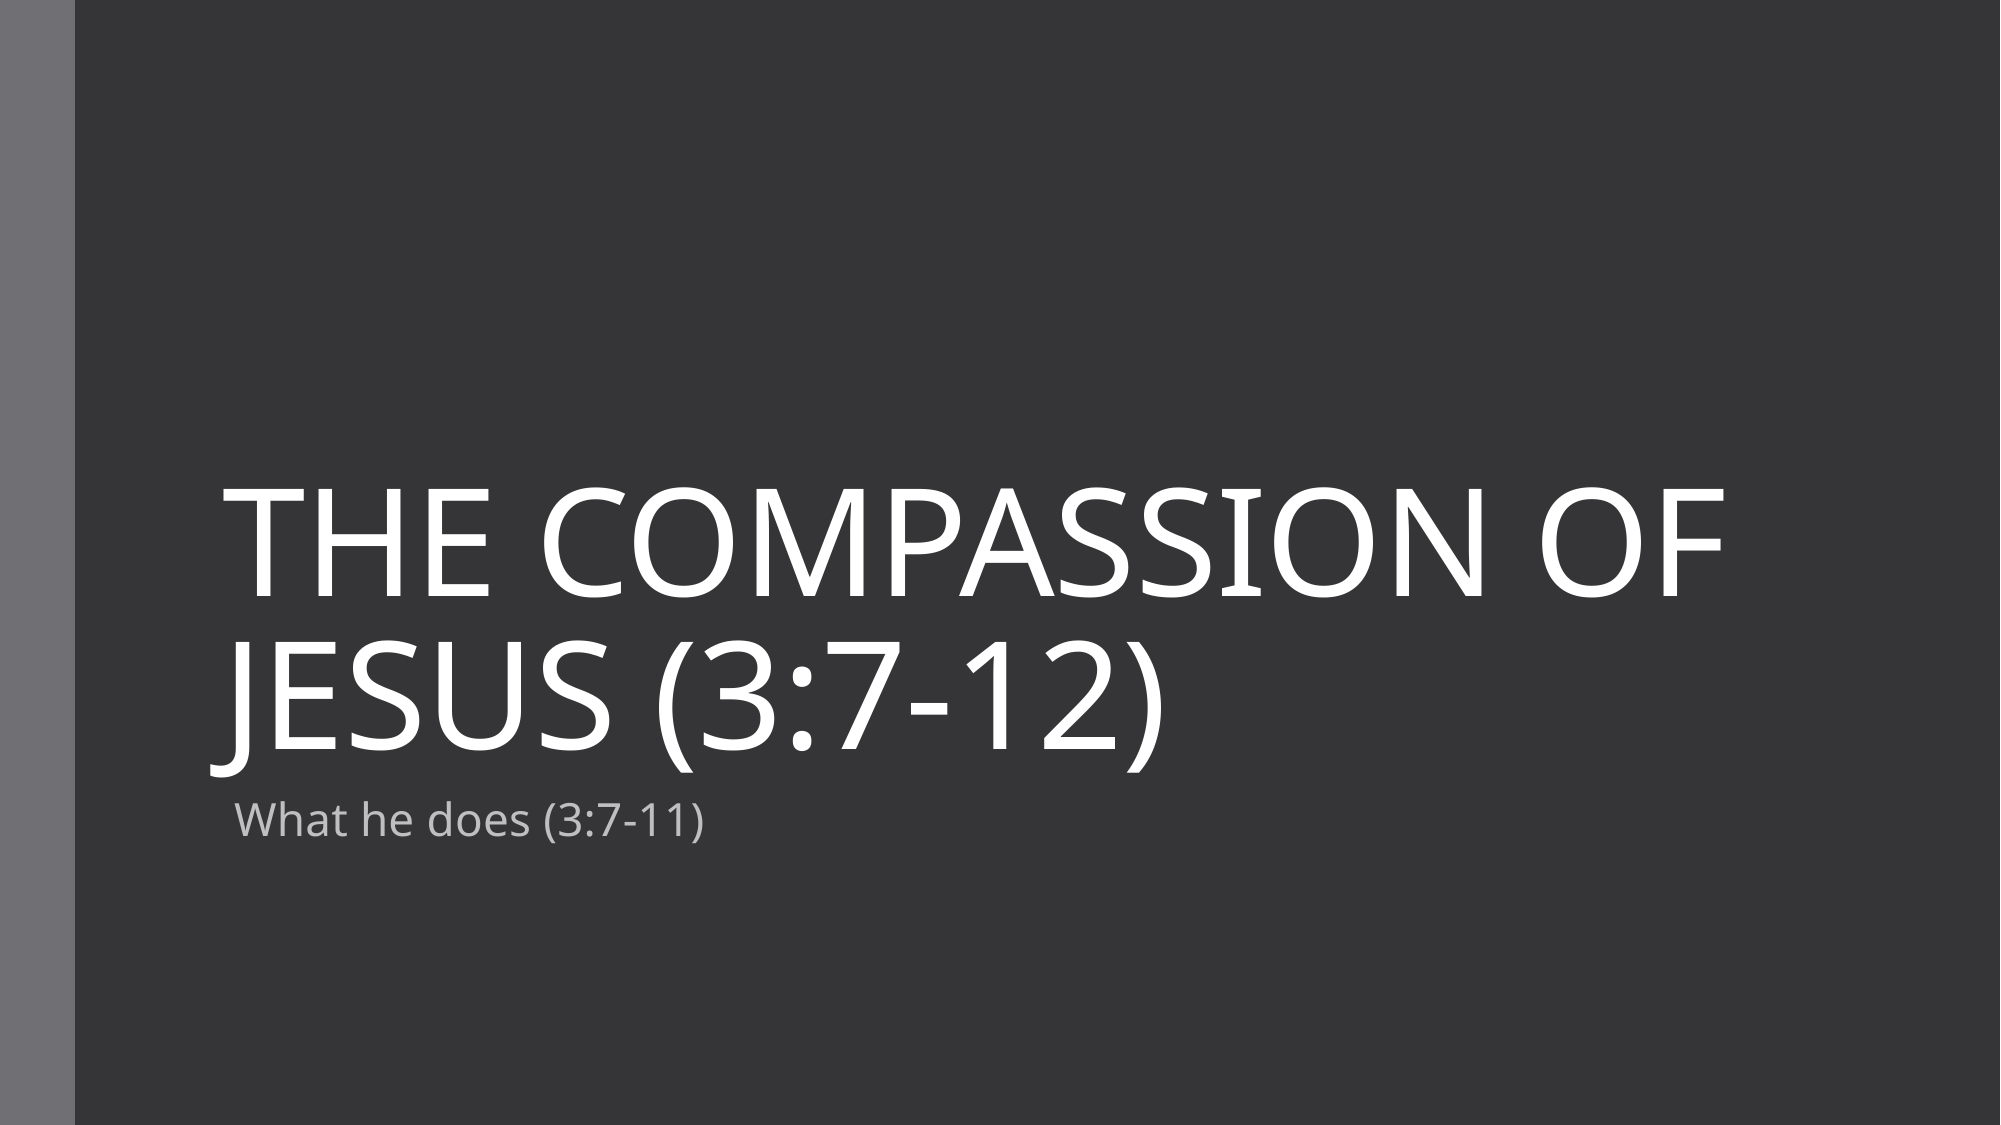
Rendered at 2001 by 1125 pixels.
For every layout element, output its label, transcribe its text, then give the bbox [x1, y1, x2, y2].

title THE COMPASSION OF JESUS (3:7-12) [206, 124, 1752, 787]
subtitle What he does (3:7-11) [206, 787, 1752, 1066]
